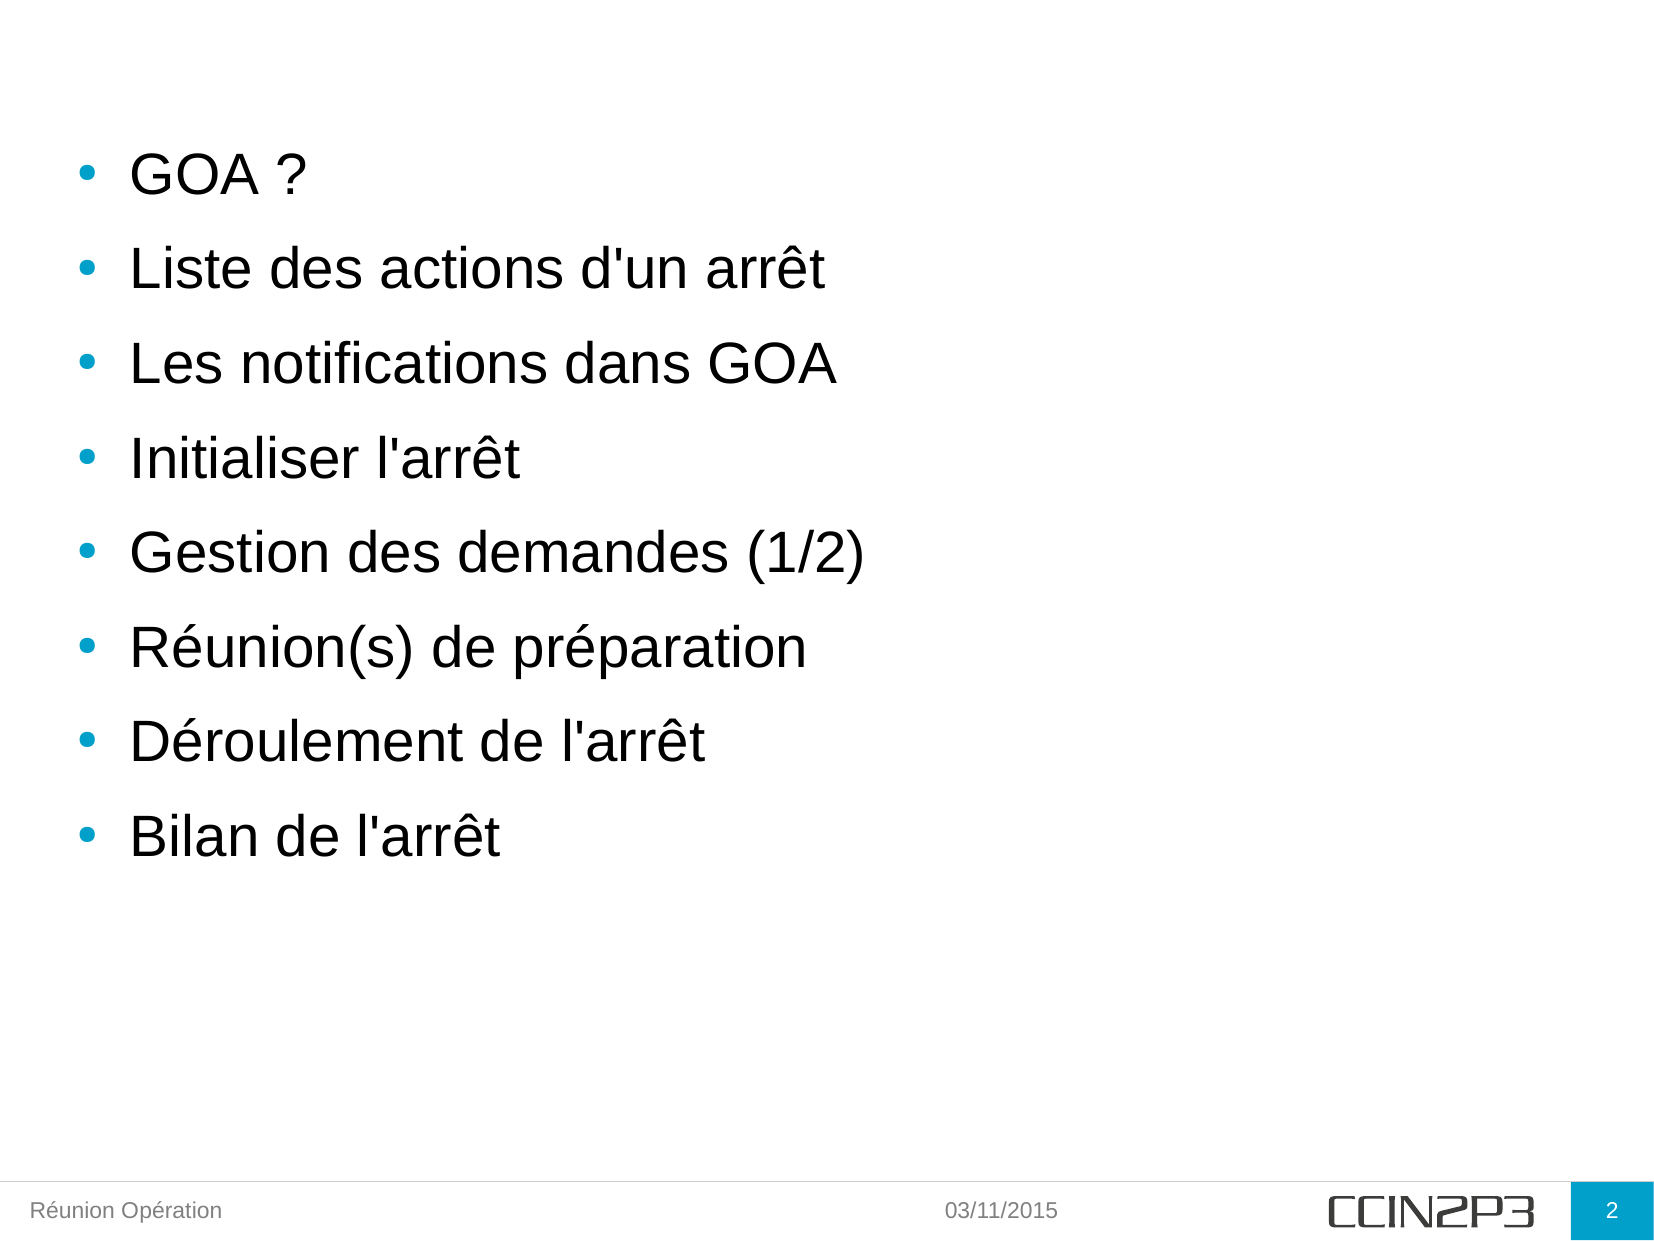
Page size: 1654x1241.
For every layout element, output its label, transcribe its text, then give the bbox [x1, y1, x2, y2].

list GOA ? Liste des actions d'un arrêt Les notifications dans GOA Initialiser l'arrêt Gestion des demandes (1/2) Réunion(s) de préparation Déroulement de l'arrêt Bilan de l'arrêt [59, 141, 1607, 1134]
